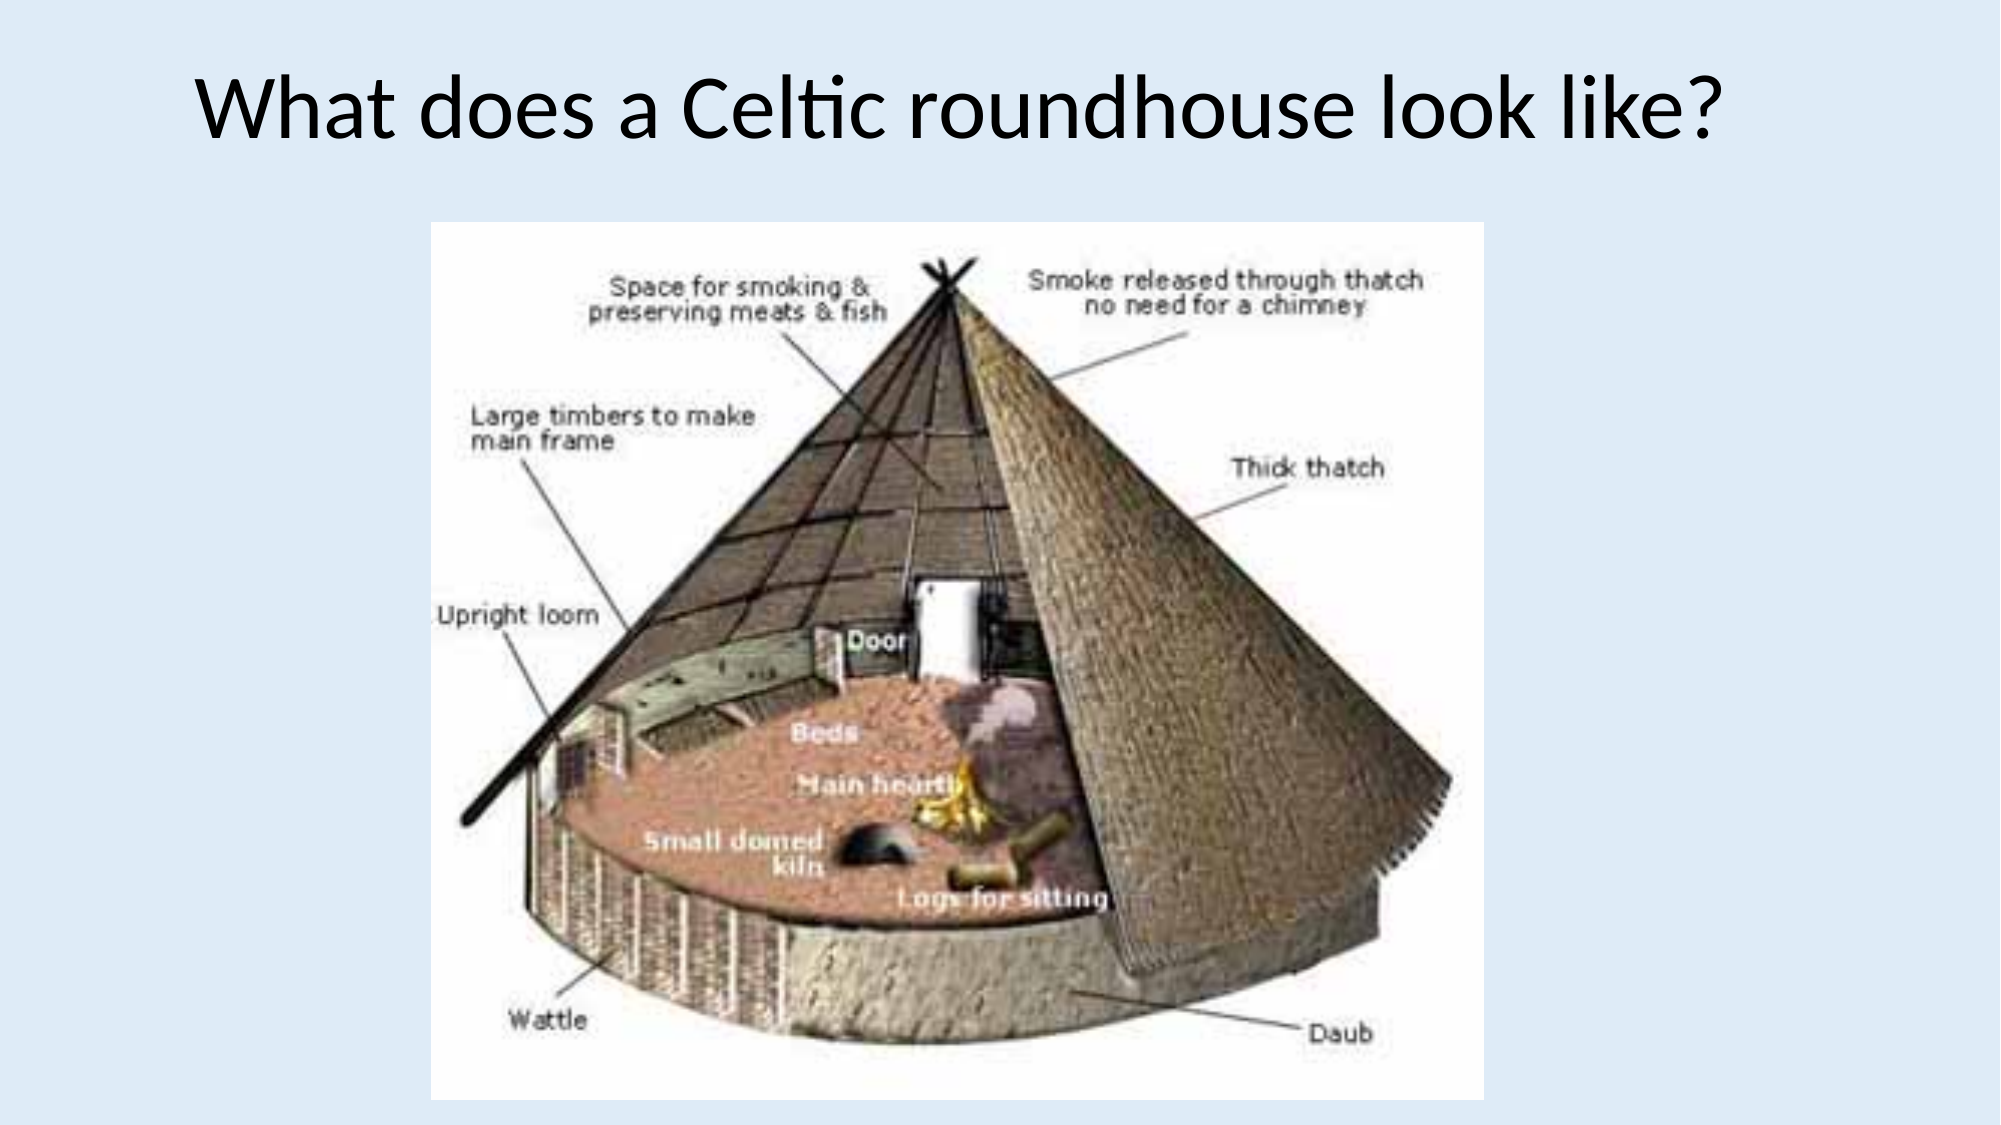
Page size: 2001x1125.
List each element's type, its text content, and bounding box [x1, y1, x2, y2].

picture [431, 222, 1484, 1100]
title What does a Celtic roundhouse look like? [179, 0, 2000, 218]
